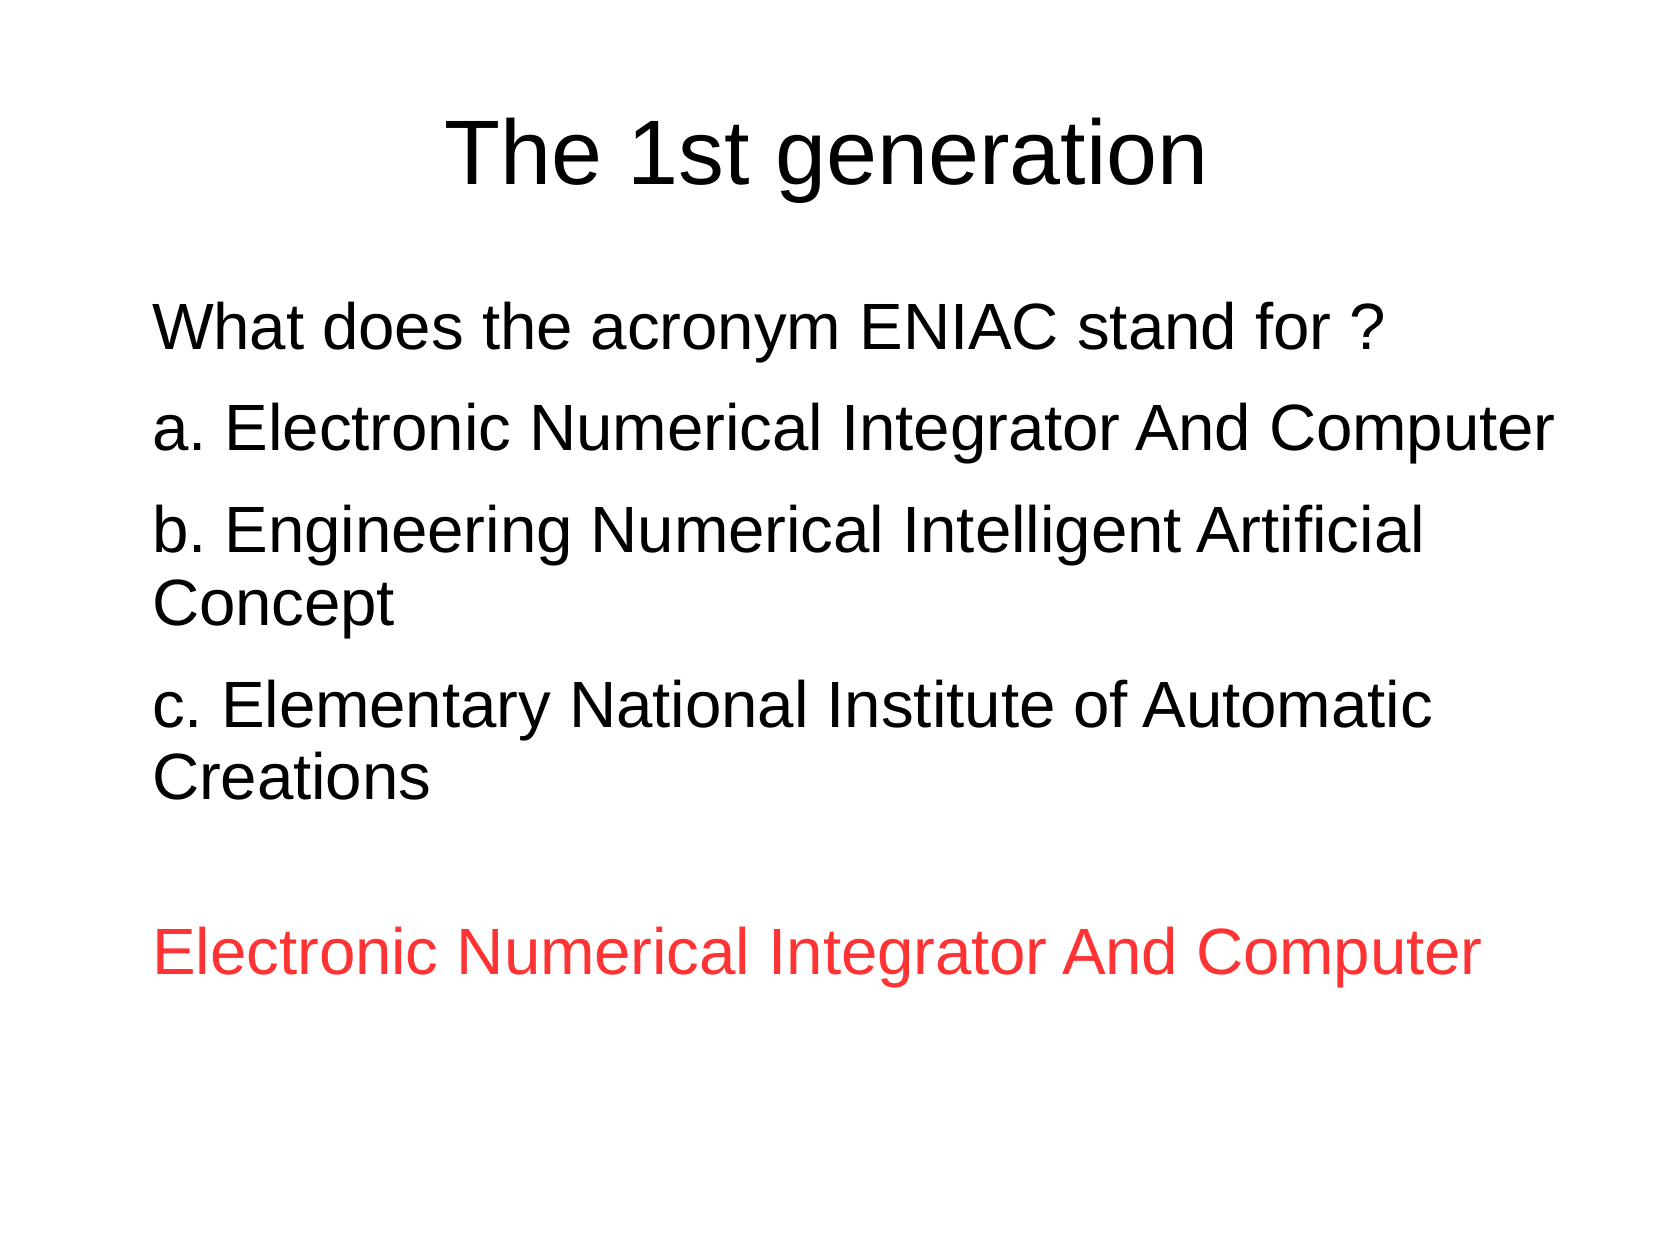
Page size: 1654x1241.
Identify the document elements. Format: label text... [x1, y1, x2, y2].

title The 1st generation [82, 49, 1571, 257]
list What does the acronym ENIAC stand for ? a. Electronic Numerical Integrator And Computer b. Engineering Numerical Intelligent Artificial Concept c. Elementary National Institute of Automatic Creations Electronic Numerical Integrator And Computer [82, 290, 1571, 1010]
